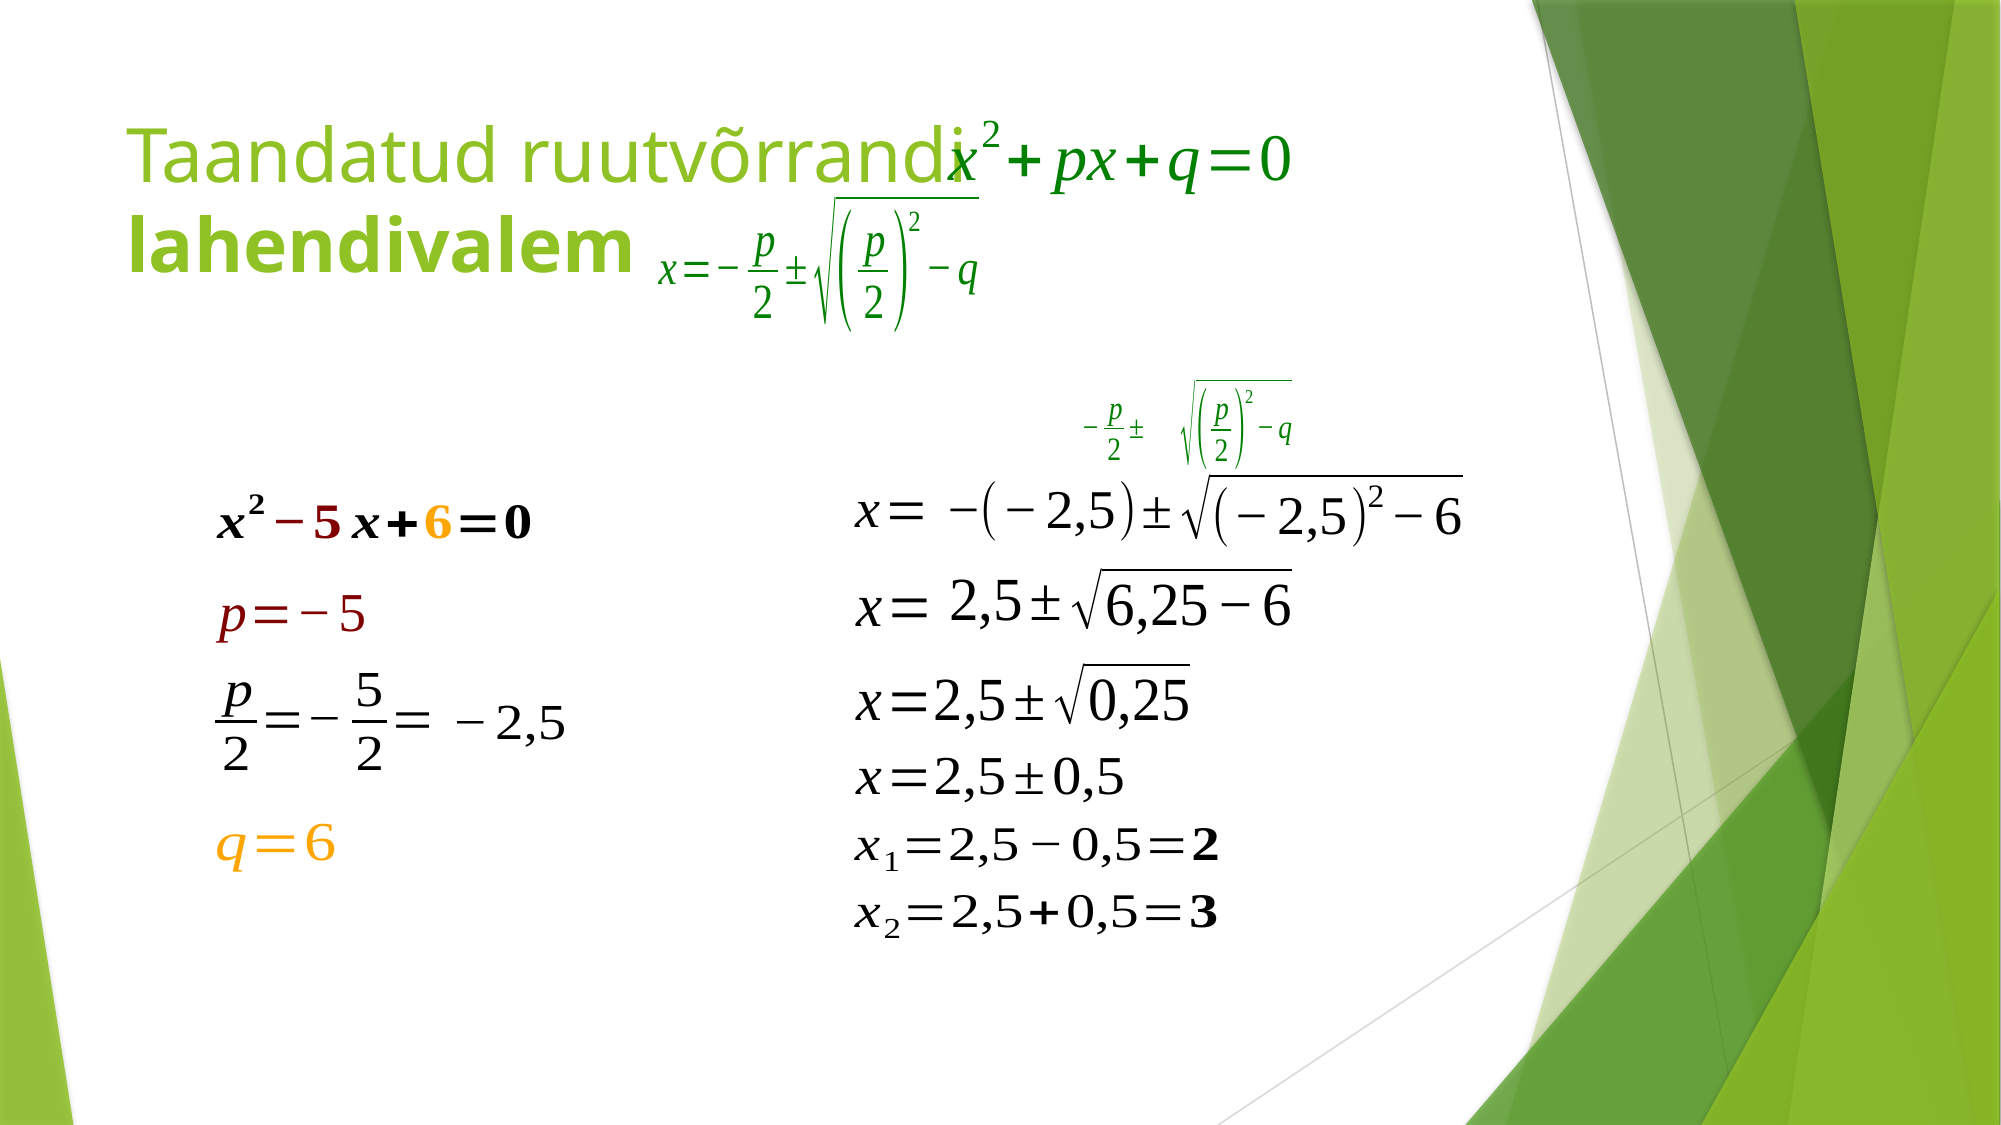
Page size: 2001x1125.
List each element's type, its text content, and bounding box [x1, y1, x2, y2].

chart [208, 487, 539, 550]
chart [846, 660, 1198, 735]
chart [1074, 389, 1157, 468]
chart [845, 817, 1227, 878]
chart [846, 745, 1132, 807]
chart [208, 811, 345, 873]
chart [846, 479, 937, 540]
chart [846, 571, 941, 640]
chart [208, 582, 373, 643]
title Taandatud ruutvõrrandi lahendivalem [111, 99, 1522, 317]
chart [938, 378, 1470, 550]
chart [942, 565, 1299, 640]
chart [206, 661, 443, 781]
chart [845, 883, 1226, 945]
chart [649, 111, 1300, 336]
chart [445, 694, 573, 751]
